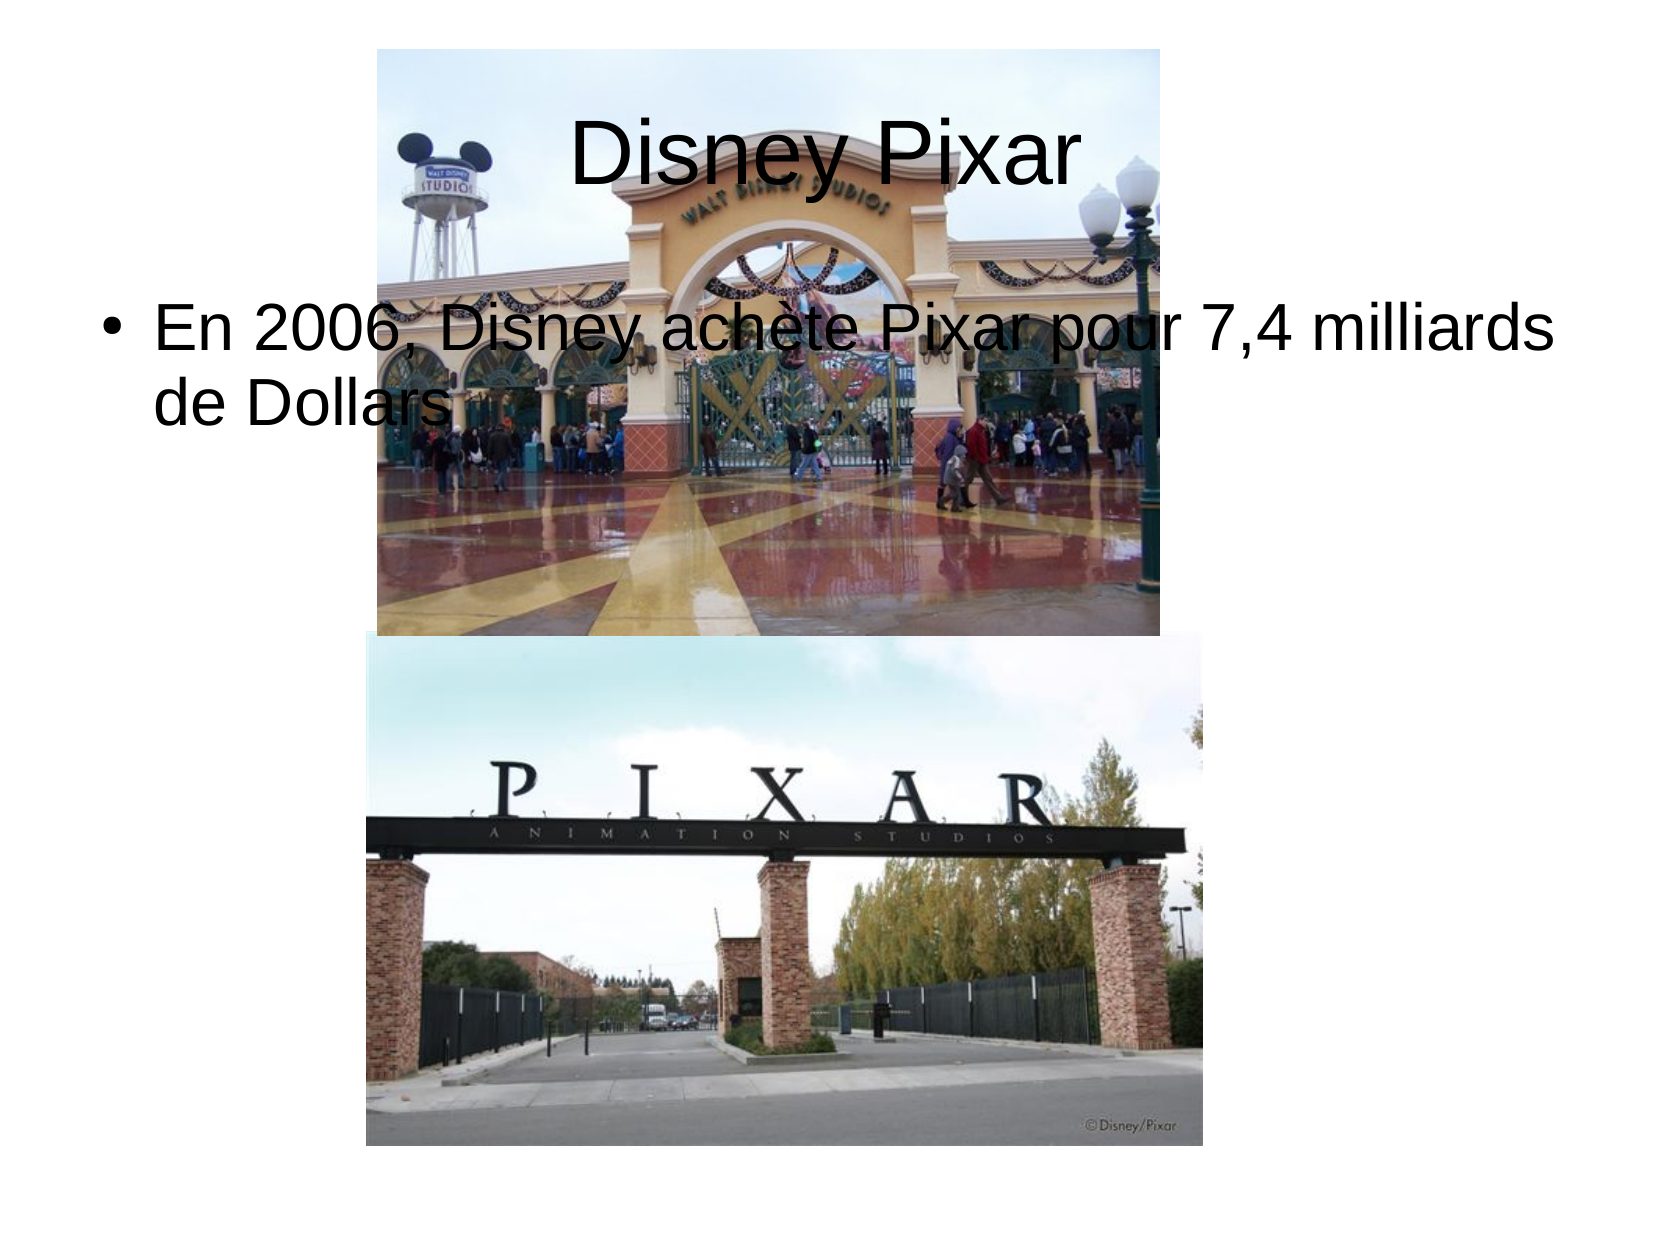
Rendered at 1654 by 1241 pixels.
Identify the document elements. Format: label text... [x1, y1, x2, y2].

title Disney Pixar [82, 49, 1571, 257]
picture [377, 257, 1160, 290]
picture [366, 1109, 1203, 1146]
list En 2006, Disney achète Pixar pour 7,4 milliards de Dollars [82, 290, 1571, 1109]
